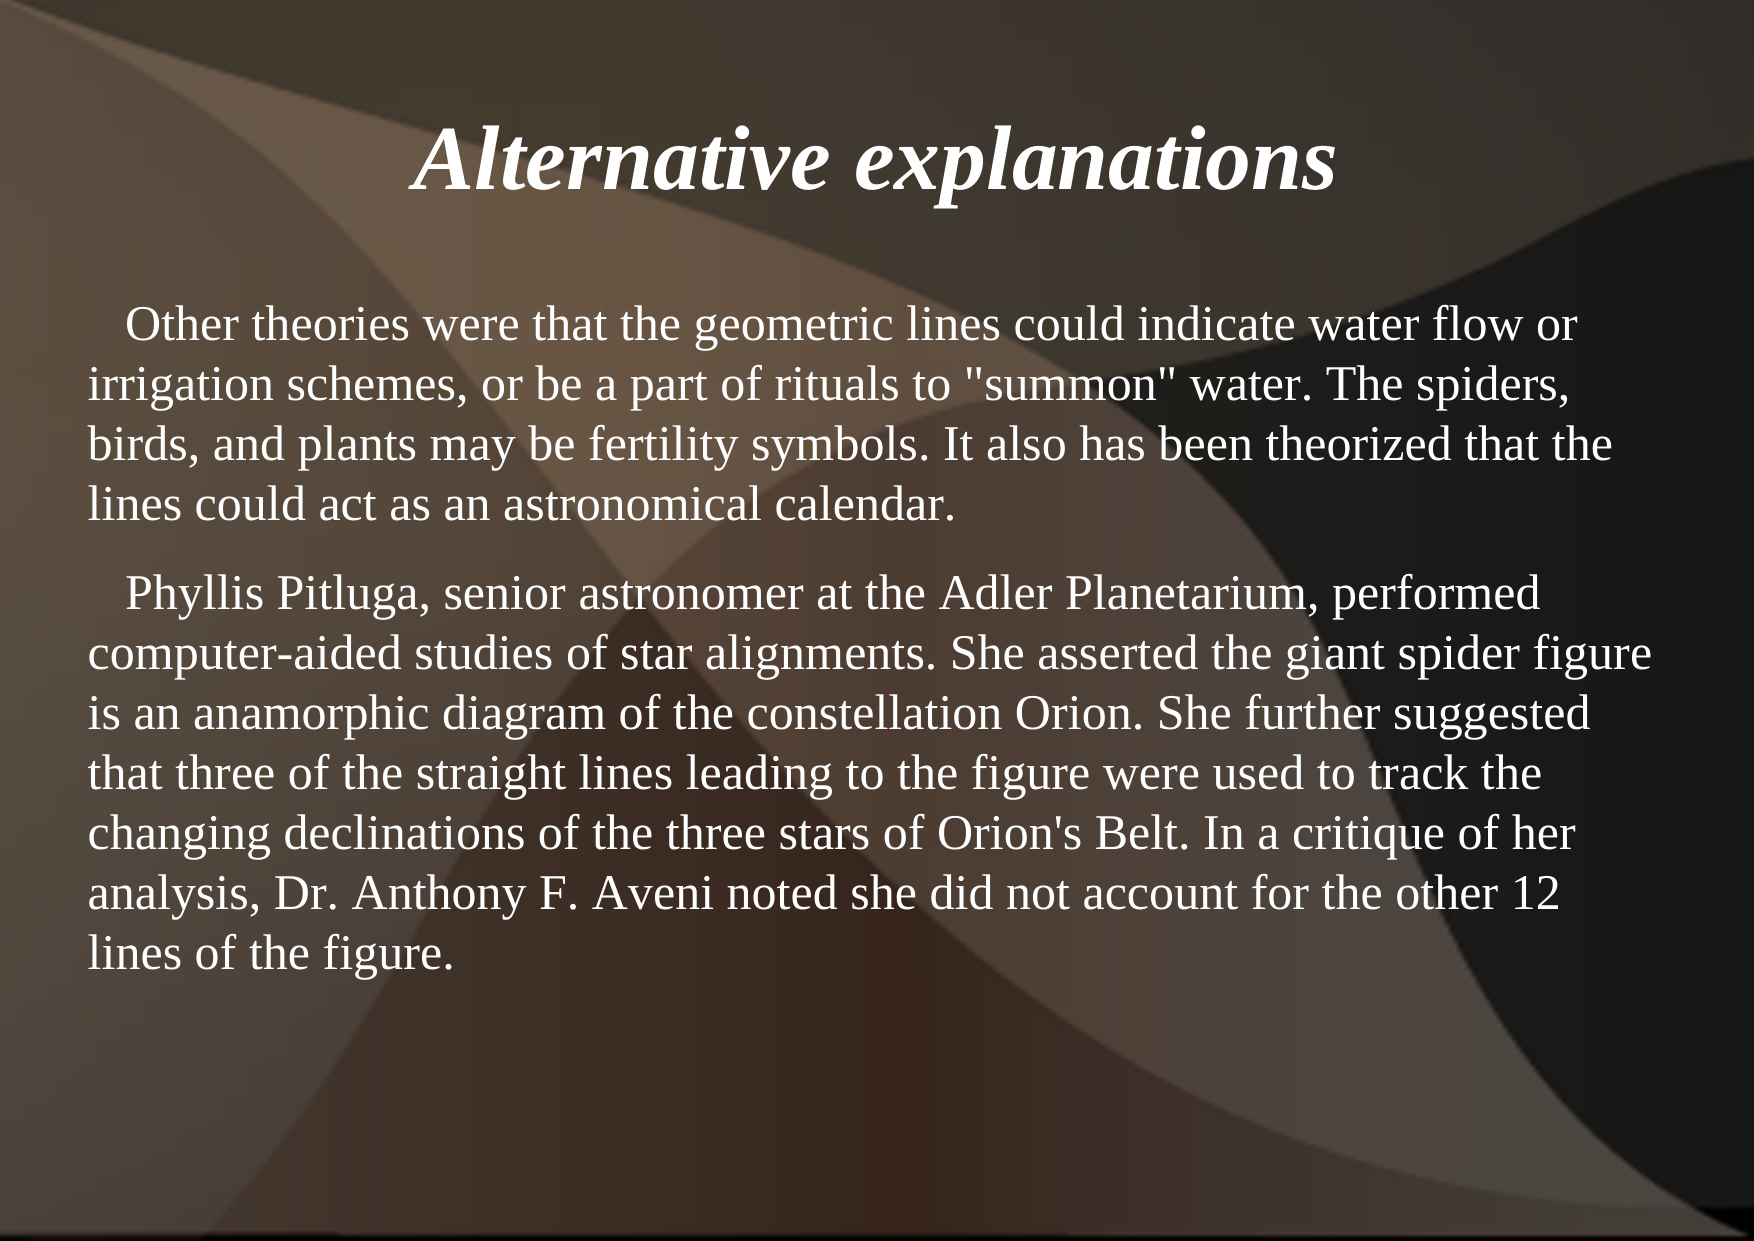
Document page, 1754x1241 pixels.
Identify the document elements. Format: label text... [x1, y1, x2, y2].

title Alternative explanations [87, 49, 1667, 257]
list Other theories were that the geometric lines could indicate water flow or irrigation schemes, or be a part of rituals to "summon" water. The spiders, birds, and plants may be fertility symbols. It also has been theorized that the lines could act as an astronomical calendar. Phyllis Pitluga, senior astronomer at the Adler Planetarium, performed computer-aided studies of star alignments. She asserted the giant spider figure is an anamorphic diagram of the constellation Orion. She further suggested that three of the straight lines leading to the figure were used to track the changing declinations of the three stars of Orion's Belt. In a critique of her analysis, Dr. Anthony F. Aveni noted she did not account for the other 12 lines of the figure. [87, 290, 1667, 1010]
